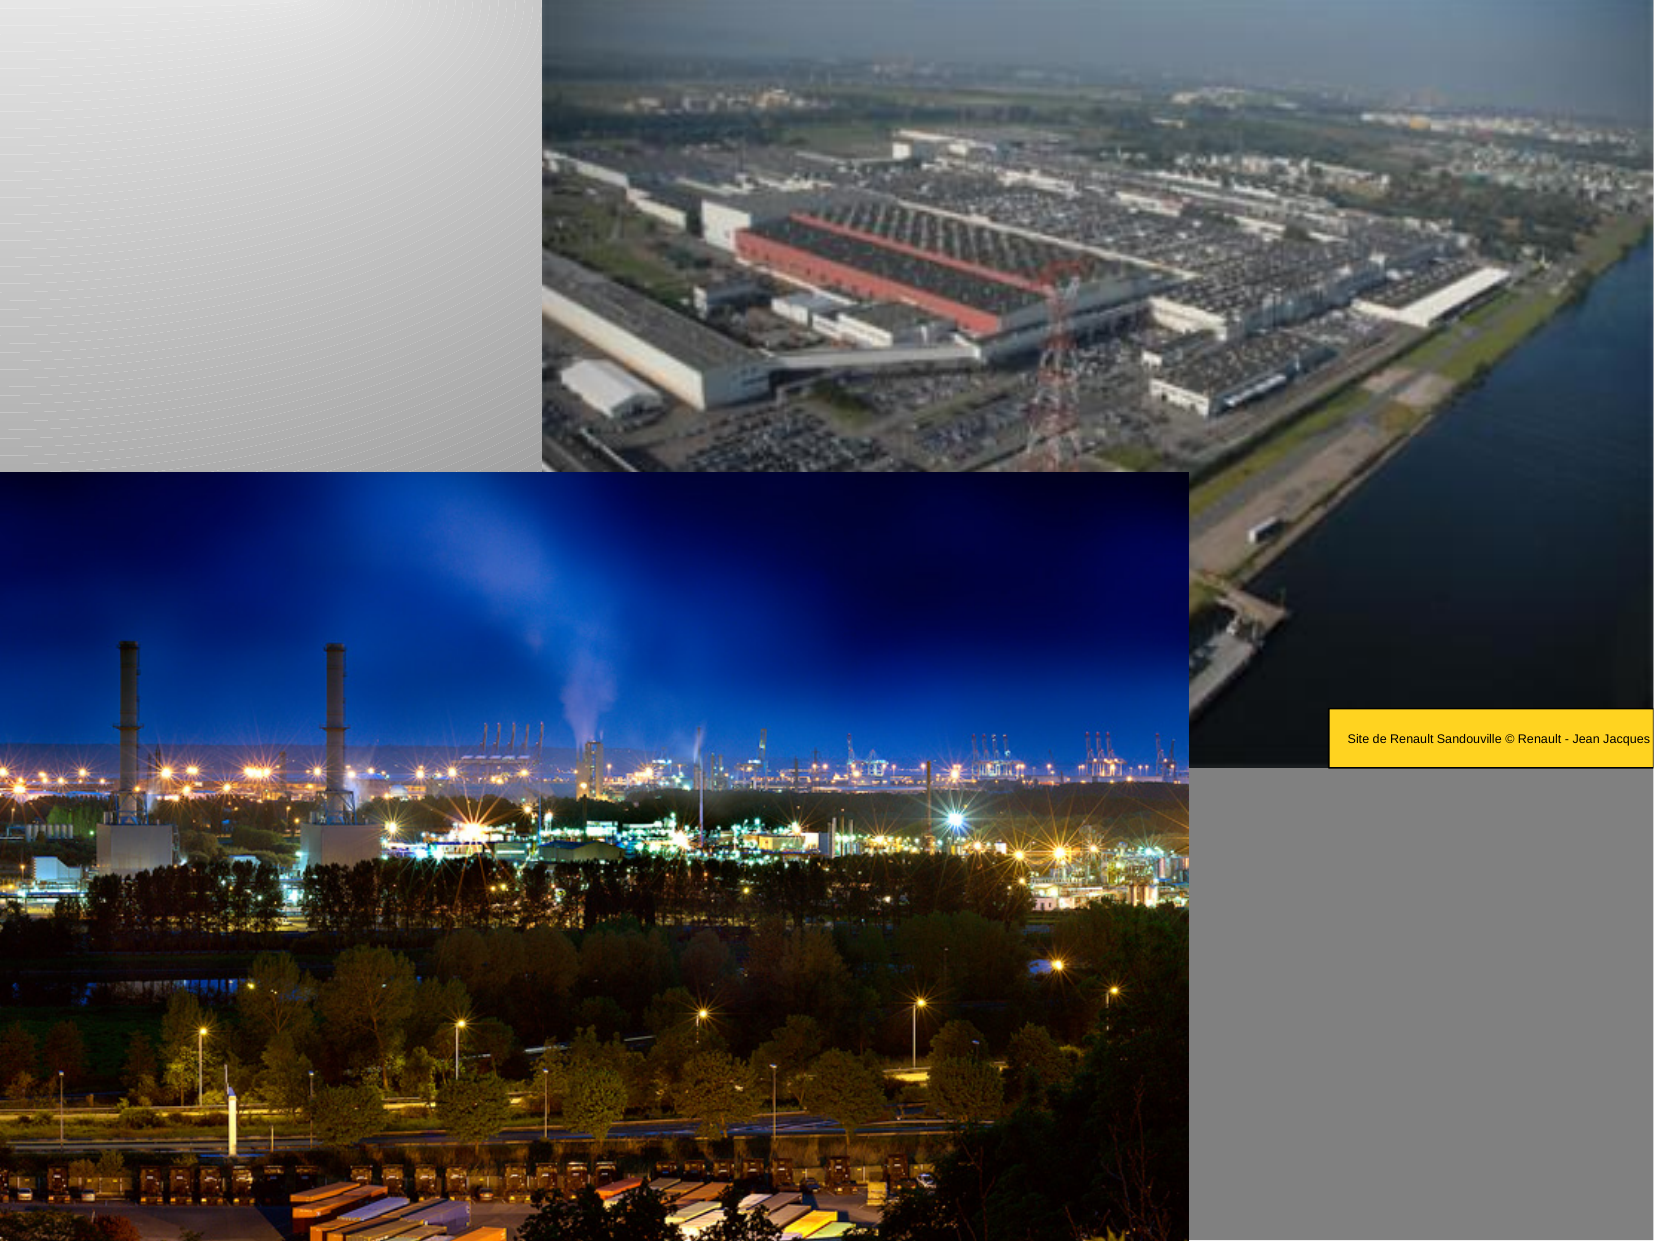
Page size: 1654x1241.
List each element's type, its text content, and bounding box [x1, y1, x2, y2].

text_box Site de Renault Sandouville © Renault - Jean Jacques Payen [1328, 708, 1654, 768]
picture [0, 0, 1654, 1241]
